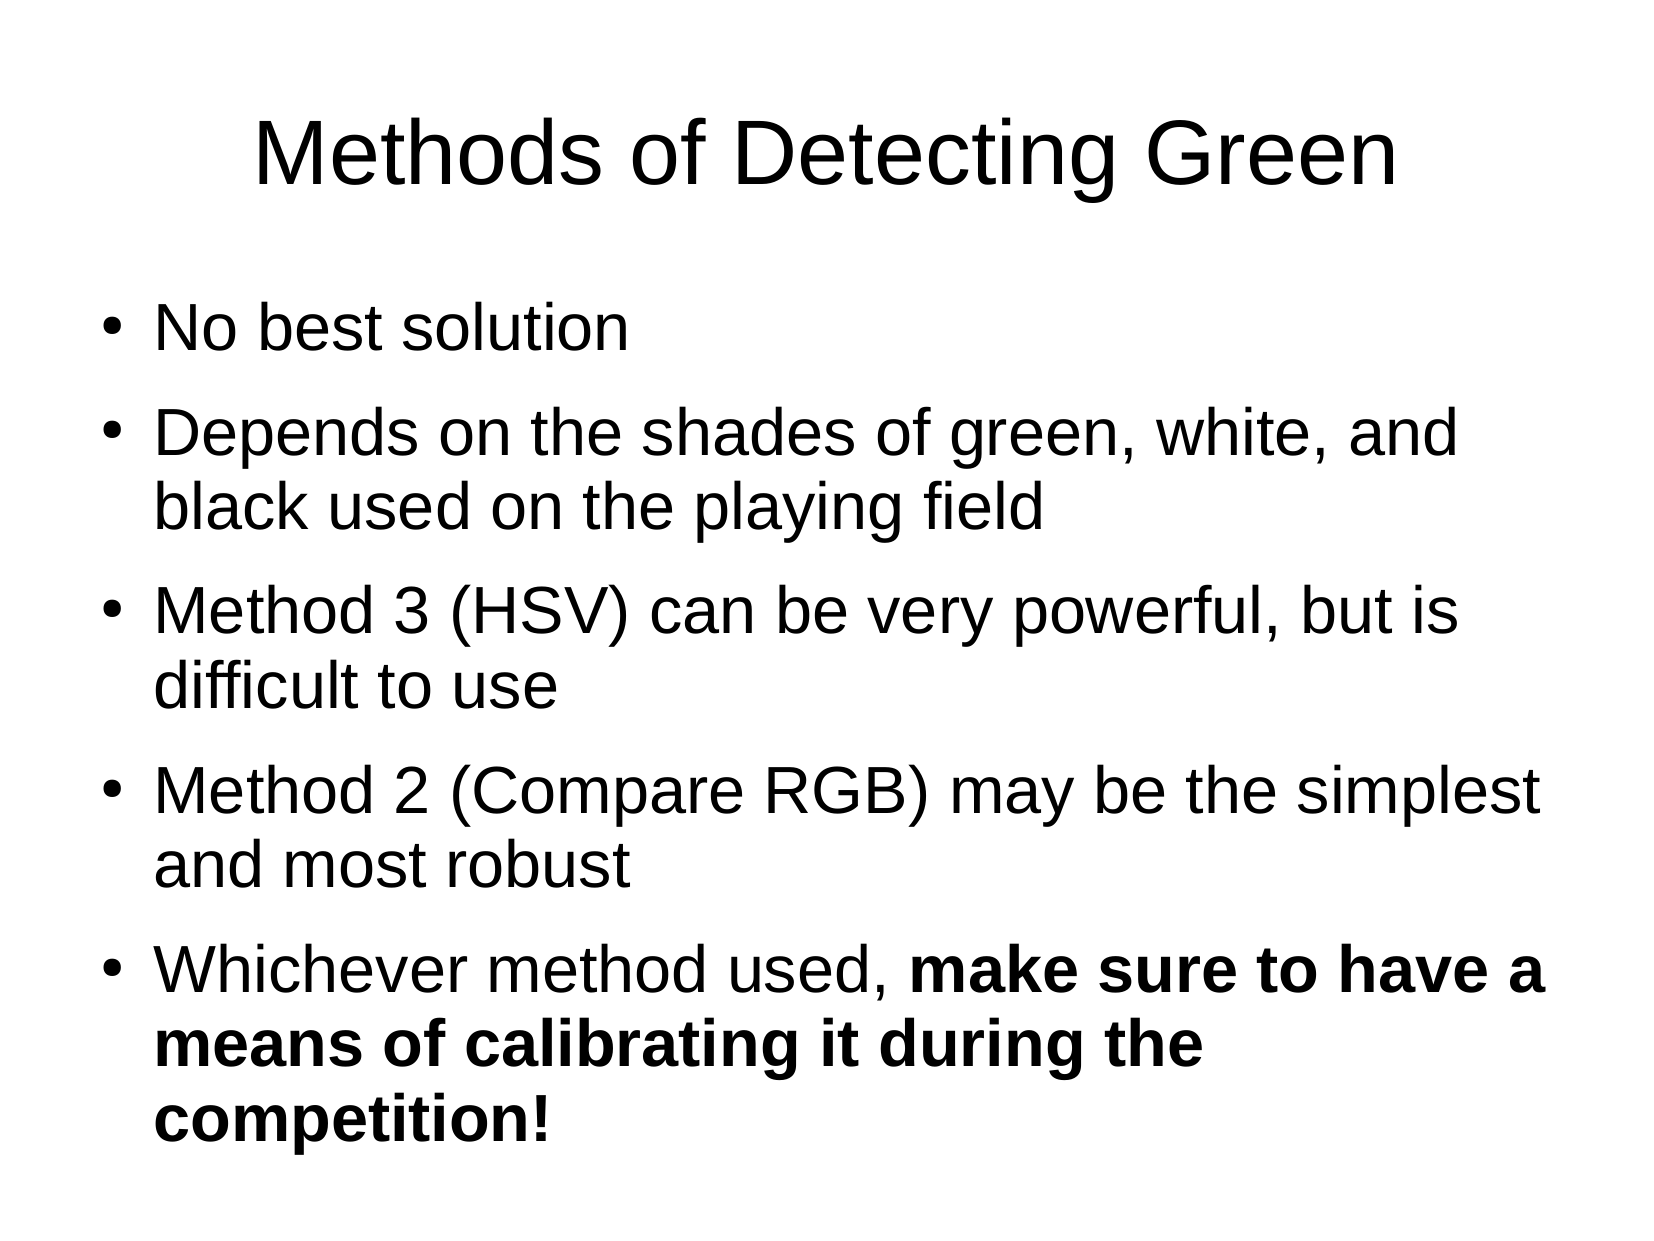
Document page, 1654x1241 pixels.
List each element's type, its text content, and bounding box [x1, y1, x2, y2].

list No best solution Depends on the shades of green, white, and black used on the playing field Method 3 (HSV) can be very powerful, but is difficult to use Method 2 (Compare RGB) may be the simplest and most robust Whichever method used, make sure to have a means of calibrating it during the competition! [82, 290, 1571, 1171]
title Methods of Detecting Green [82, 49, 1571, 257]
